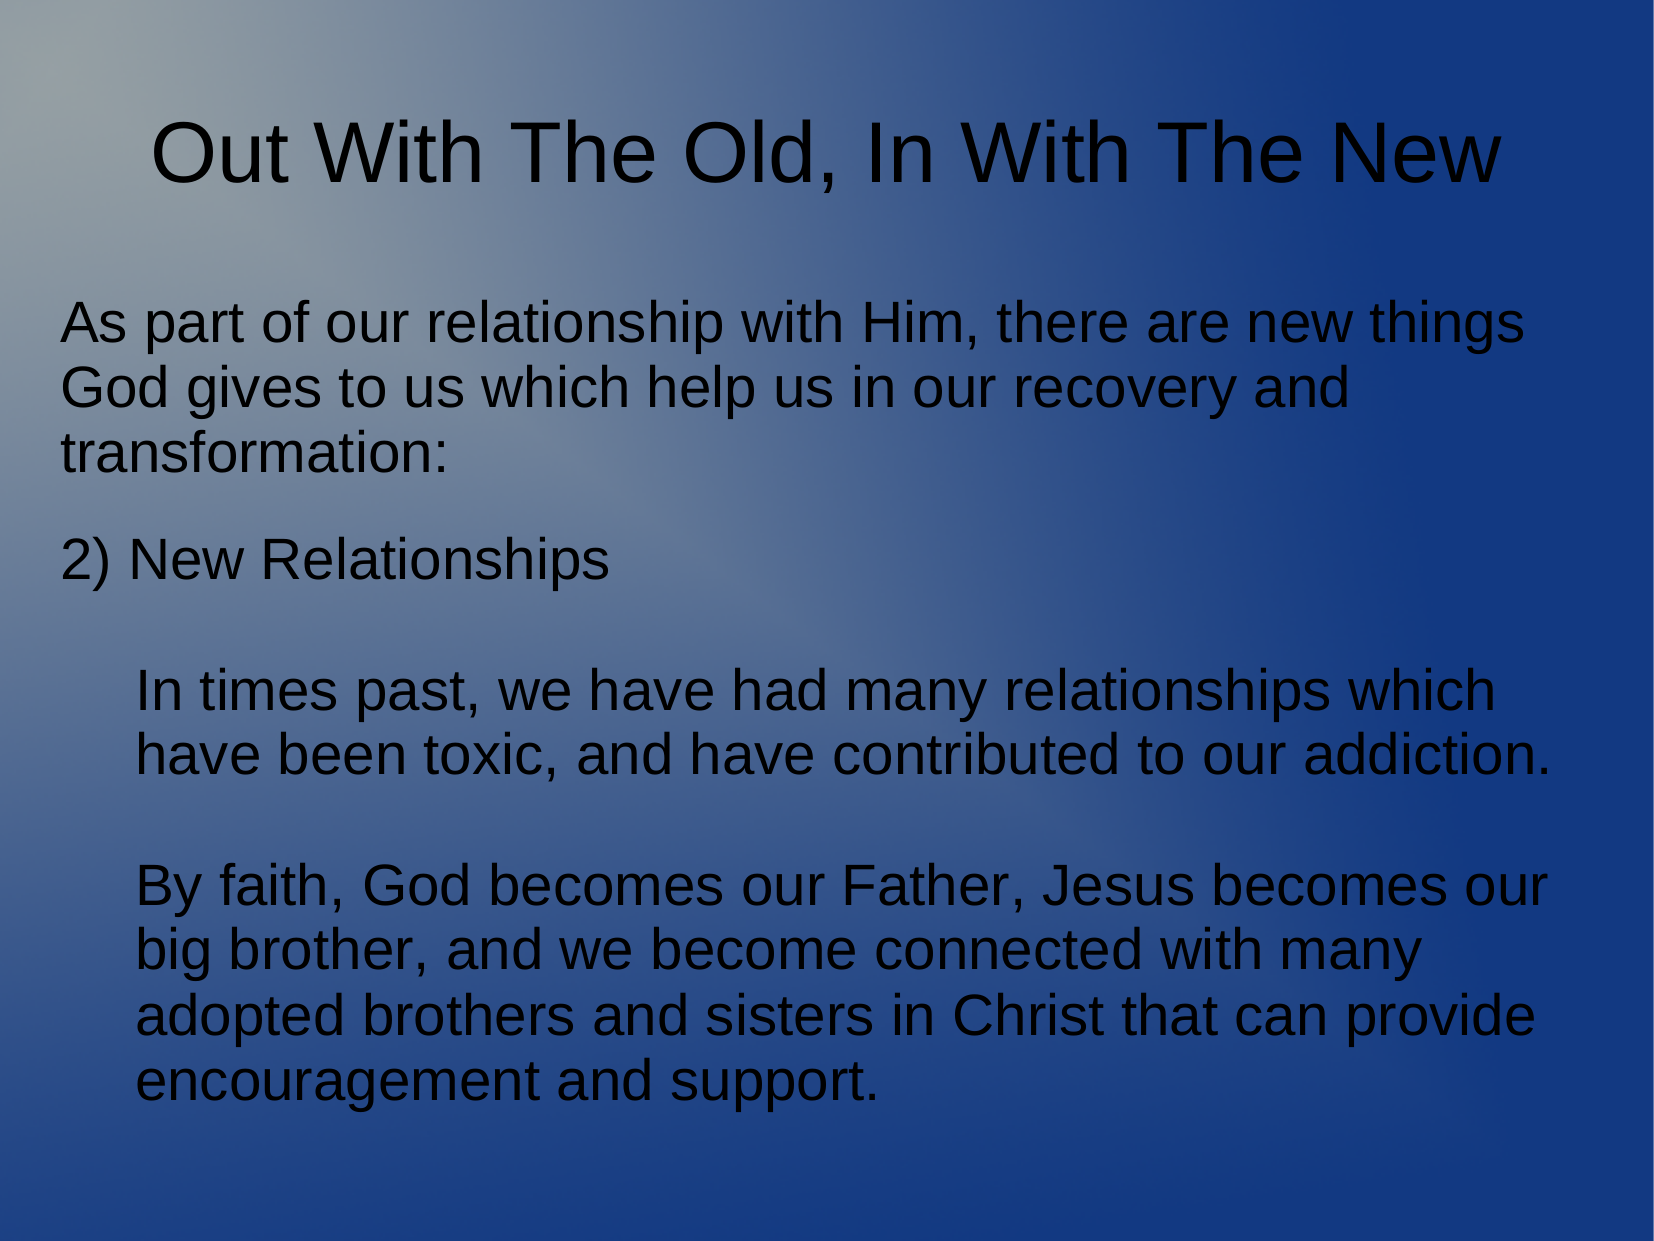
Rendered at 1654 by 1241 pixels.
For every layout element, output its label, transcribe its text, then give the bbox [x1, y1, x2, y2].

picture [0, 0, 1654, 1241]
title Out With The Old, In With The New [82, 49, 1571, 257]
subtitle As part of our relationship with Him, there are new things God gives to us which help us in our recovery and transformation: 2) New Relationships In times past, we have had many relationships which have been toxic, and have contributed to our addiction. By faith, God becomes our Father, Jesus becomes our big brother, and we become connected with many adopted brothers and sisters in Christ that can provide encouragement and support. [60, 290, 1571, 1241]
